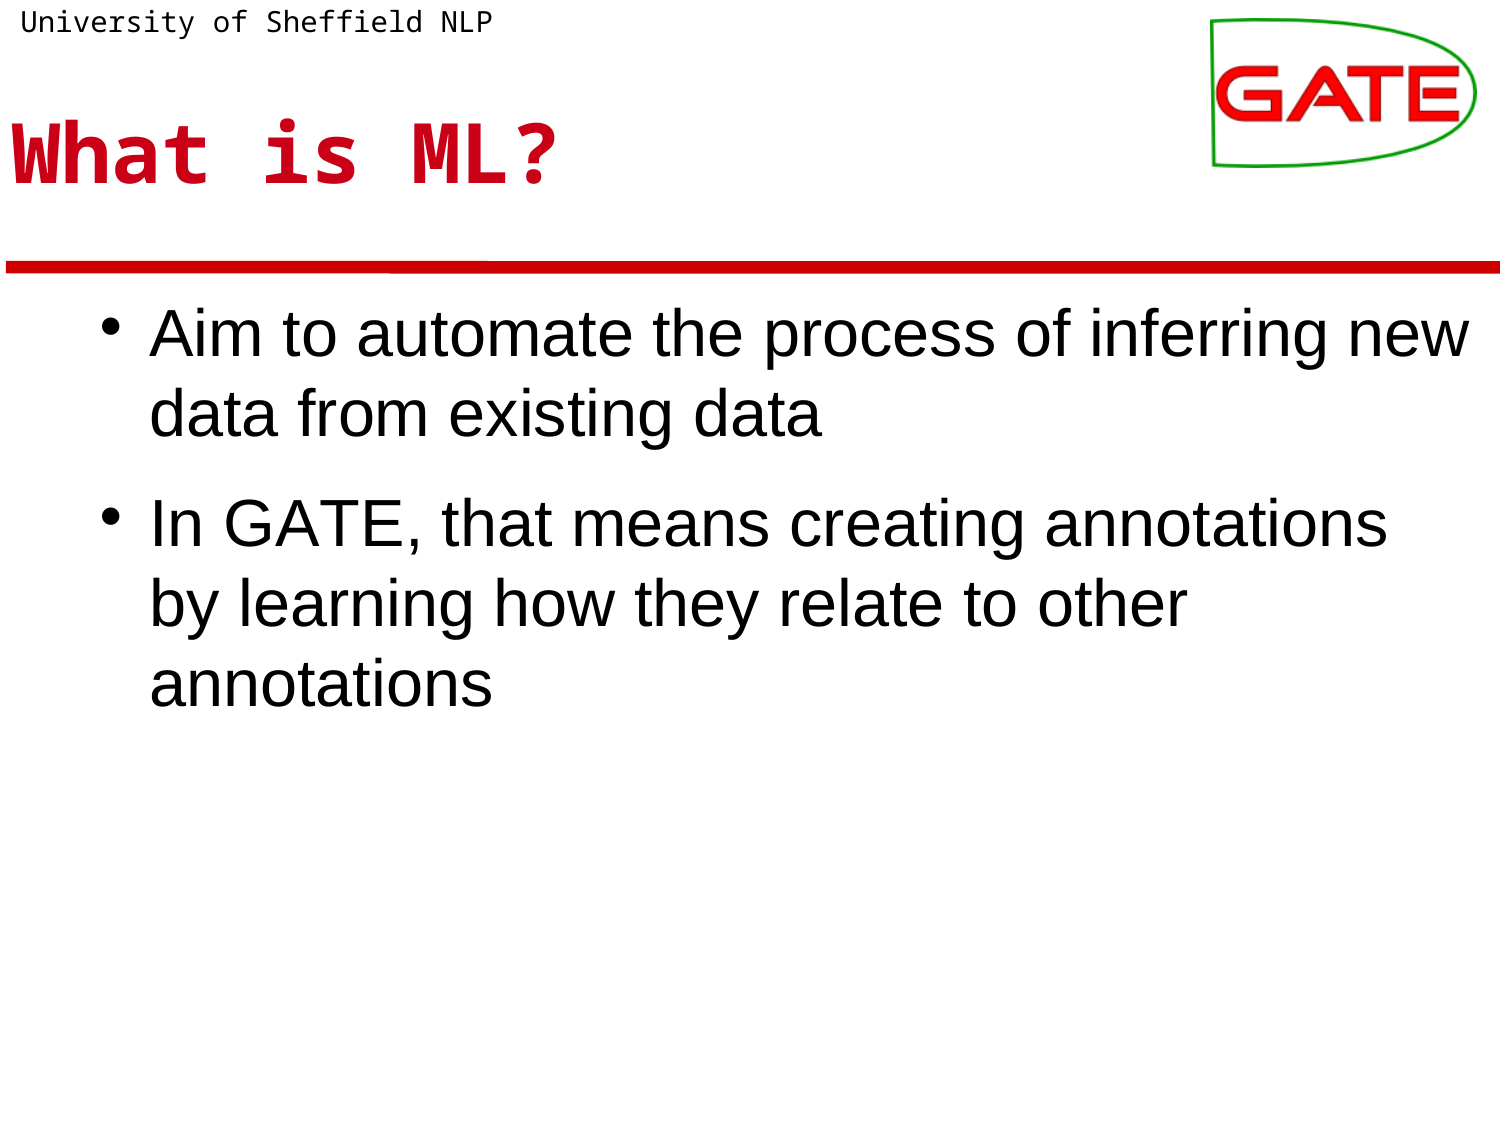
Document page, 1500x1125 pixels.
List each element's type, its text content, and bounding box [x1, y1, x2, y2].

title What is ML? [11, 49, 1500, 257]
picture [1210, 18, 1477, 49]
list Aim to automate the process of inferring new data from existing data In GATE, that means creating annotations by learning how they relate to other annotations [82, 290, 1477, 1109]
